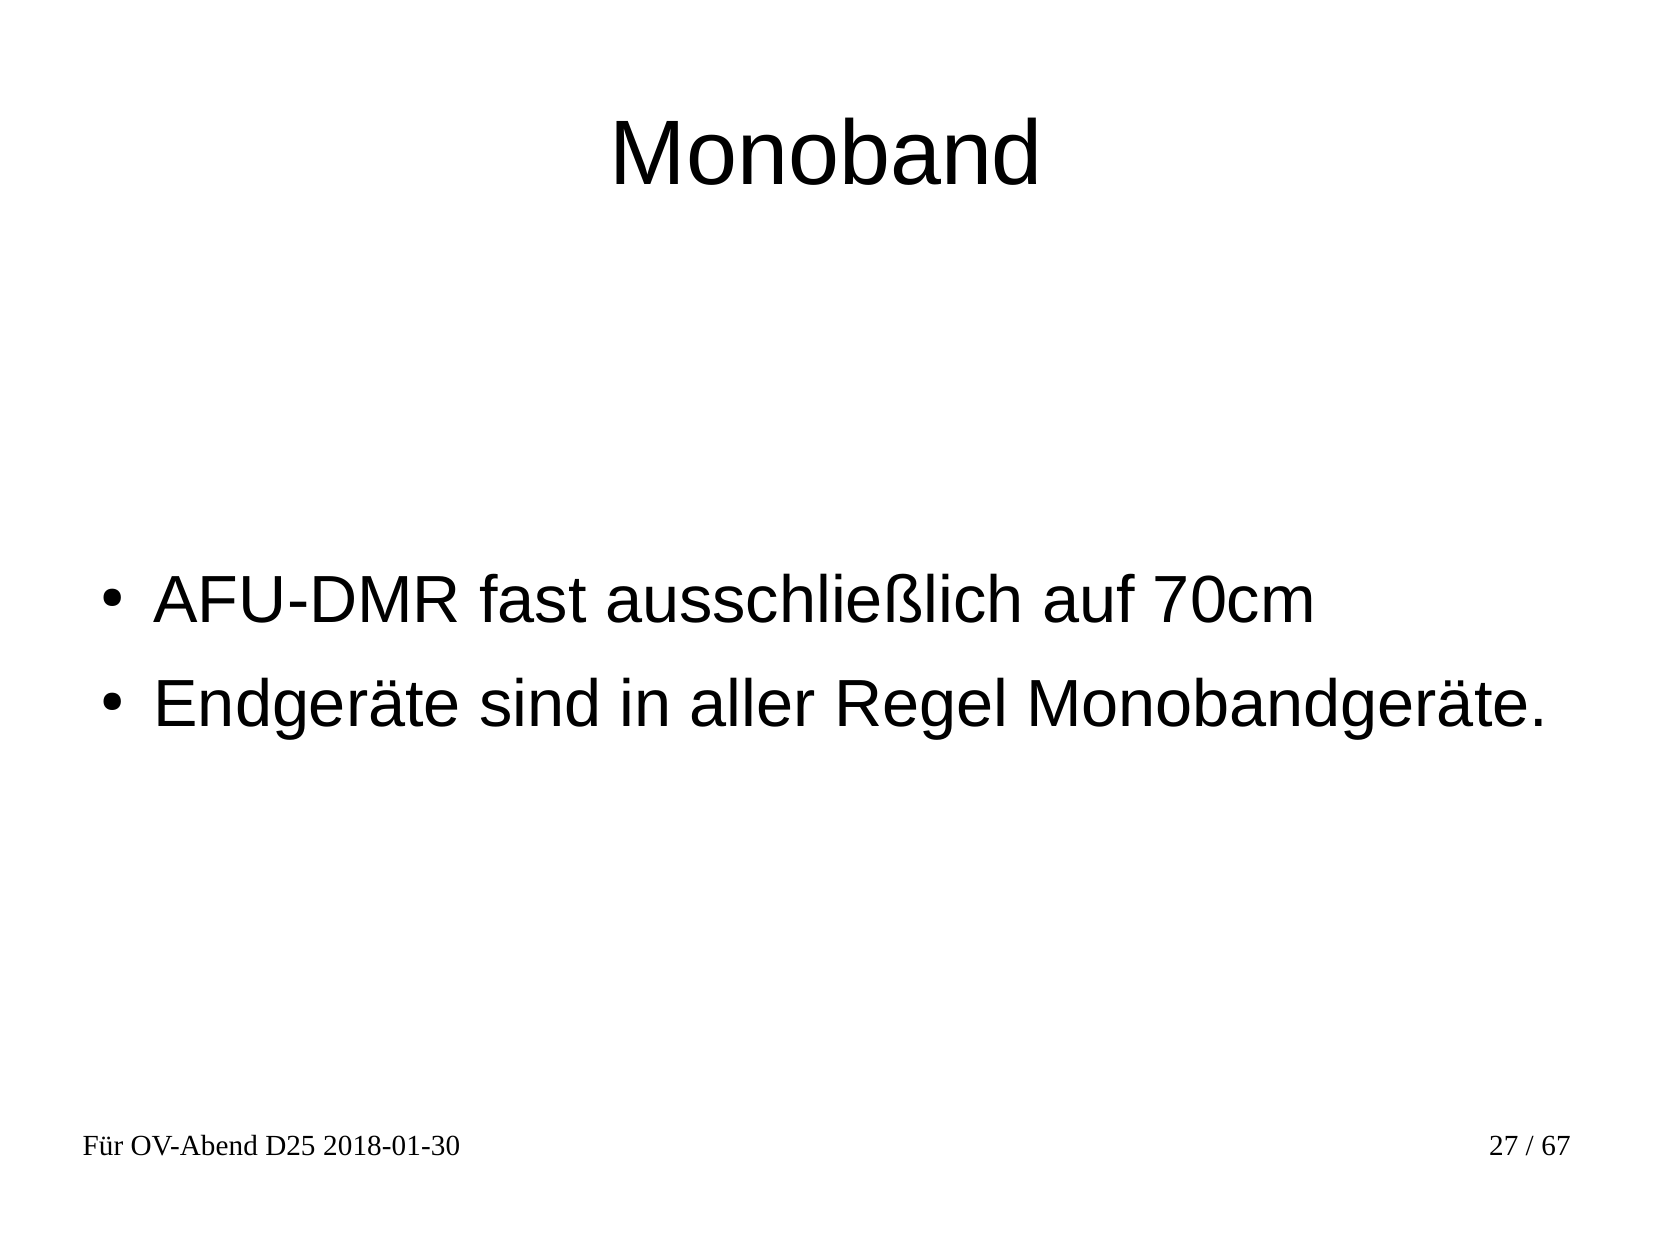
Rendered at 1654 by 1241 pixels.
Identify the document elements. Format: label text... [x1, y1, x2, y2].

list AFU-DMR fast ausschließlich auf 70cm Endgeräte sind in aller Regel Monobandgeräte. [82, 561, 1571, 792]
title Monoband [82, 49, 1571, 257]
